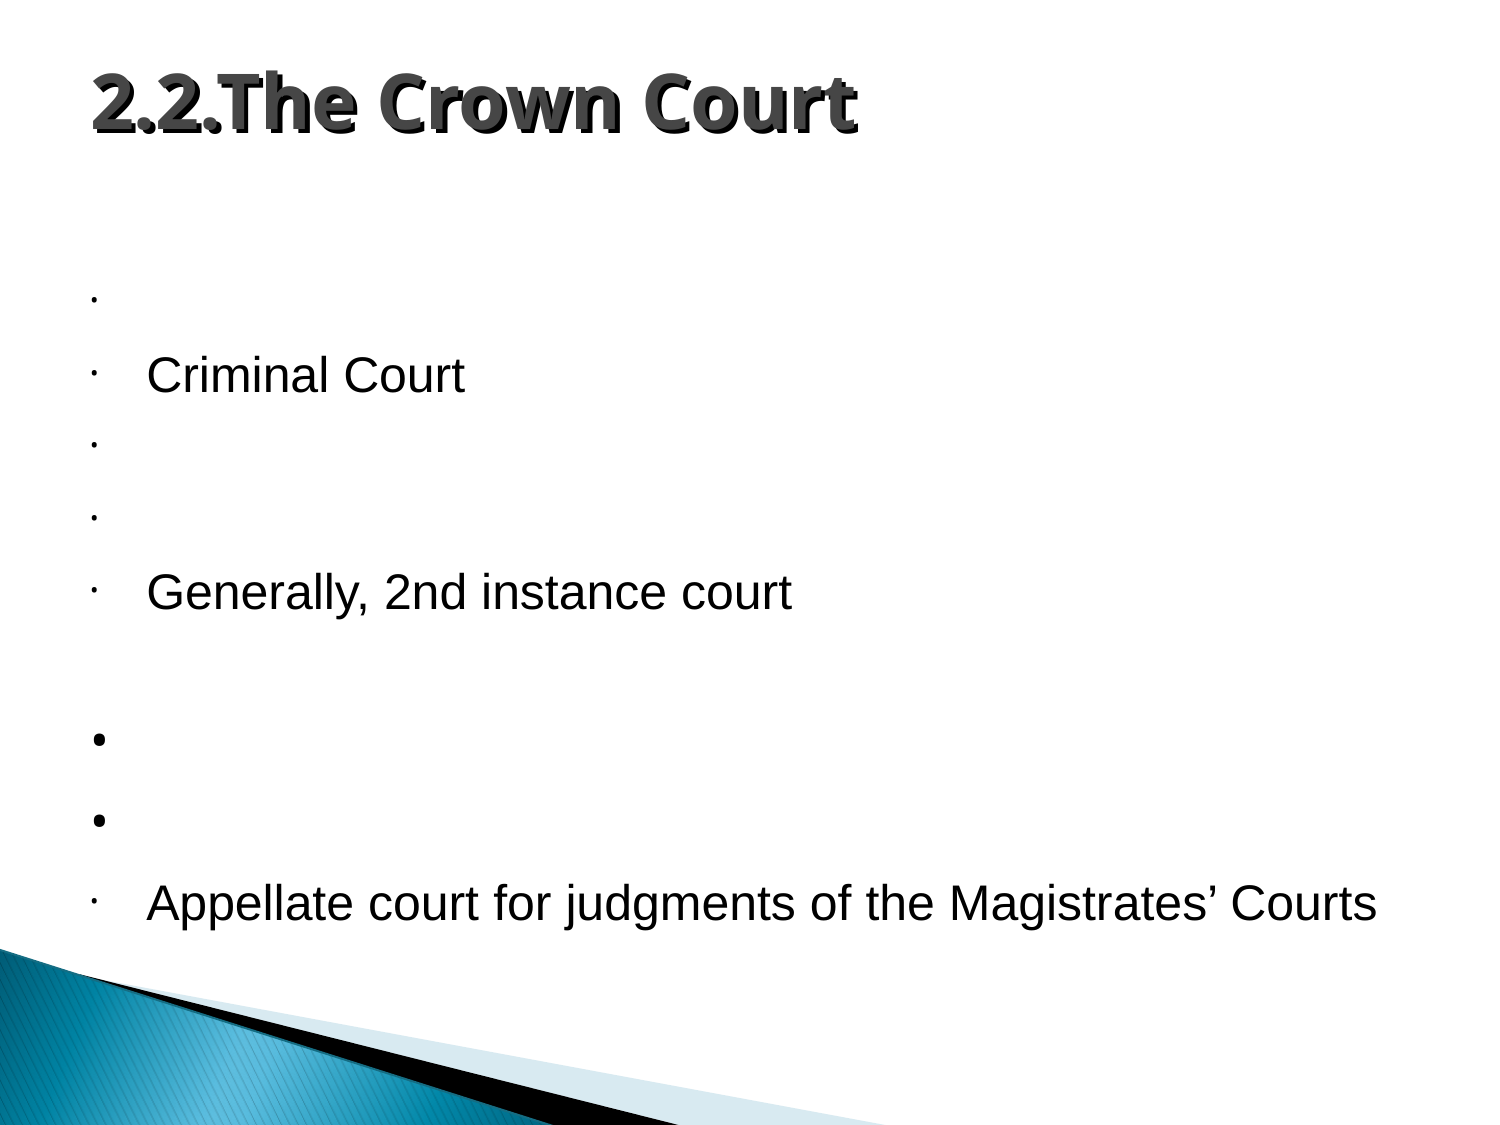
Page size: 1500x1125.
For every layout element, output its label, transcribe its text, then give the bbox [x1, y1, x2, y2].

title 2.2.The Crown Court [75, 45, 1426, 233]
text_box Criminal Court Generally, 2nd instance court Appellate court for judgments of the Magistrates’ Courts [75, 262, 1425, 1005]
